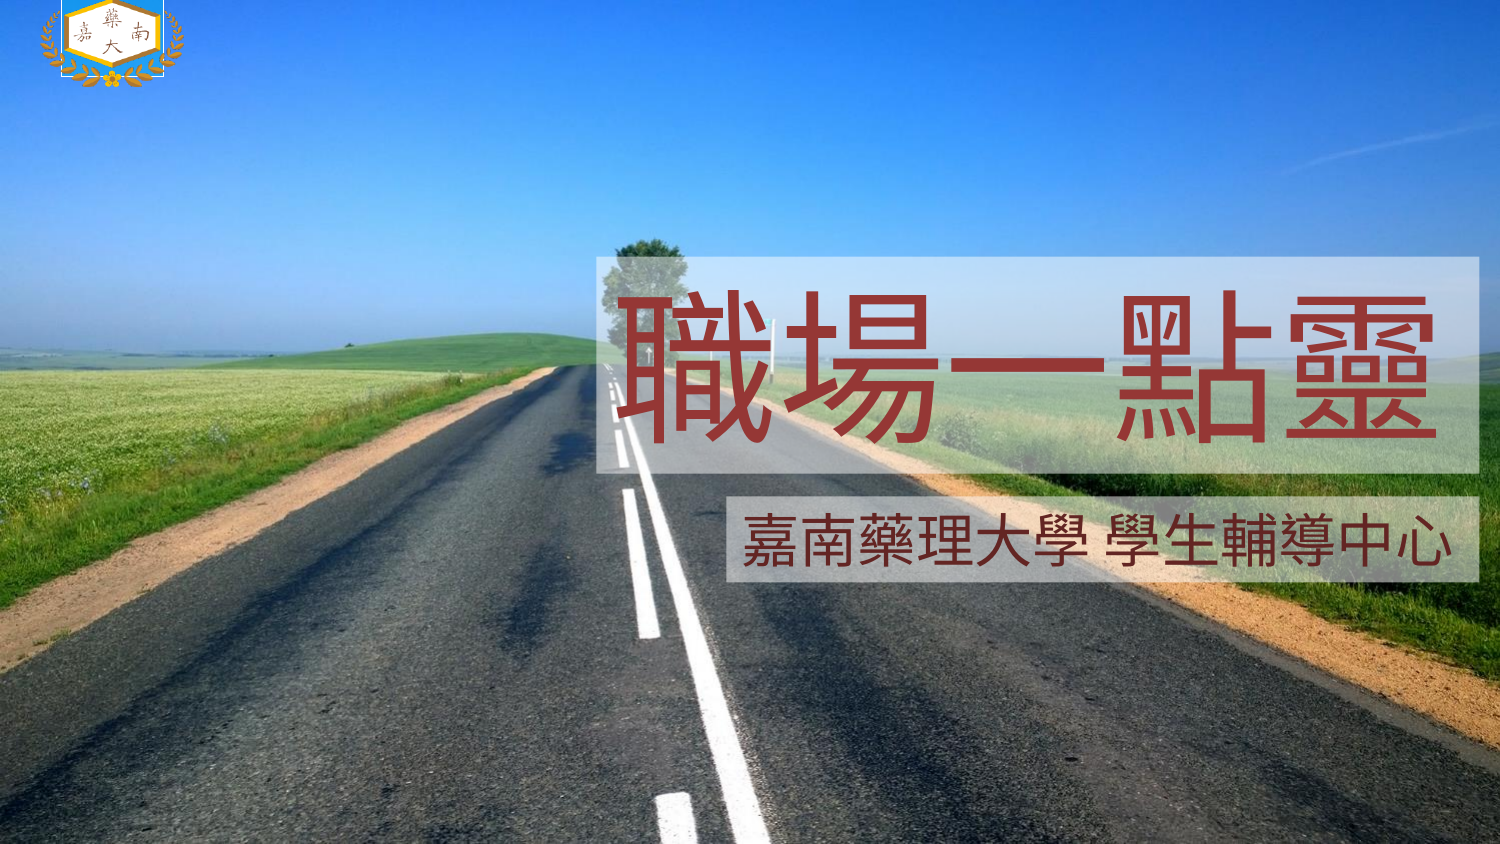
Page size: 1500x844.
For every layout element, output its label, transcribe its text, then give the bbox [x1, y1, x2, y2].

text_box 嘉南藥理大學 學生輔導中心 [726, 496, 1480, 583]
text_box 職場一點靈 [596, 256, 1480, 474]
picture [40, 0, 184, 87]
